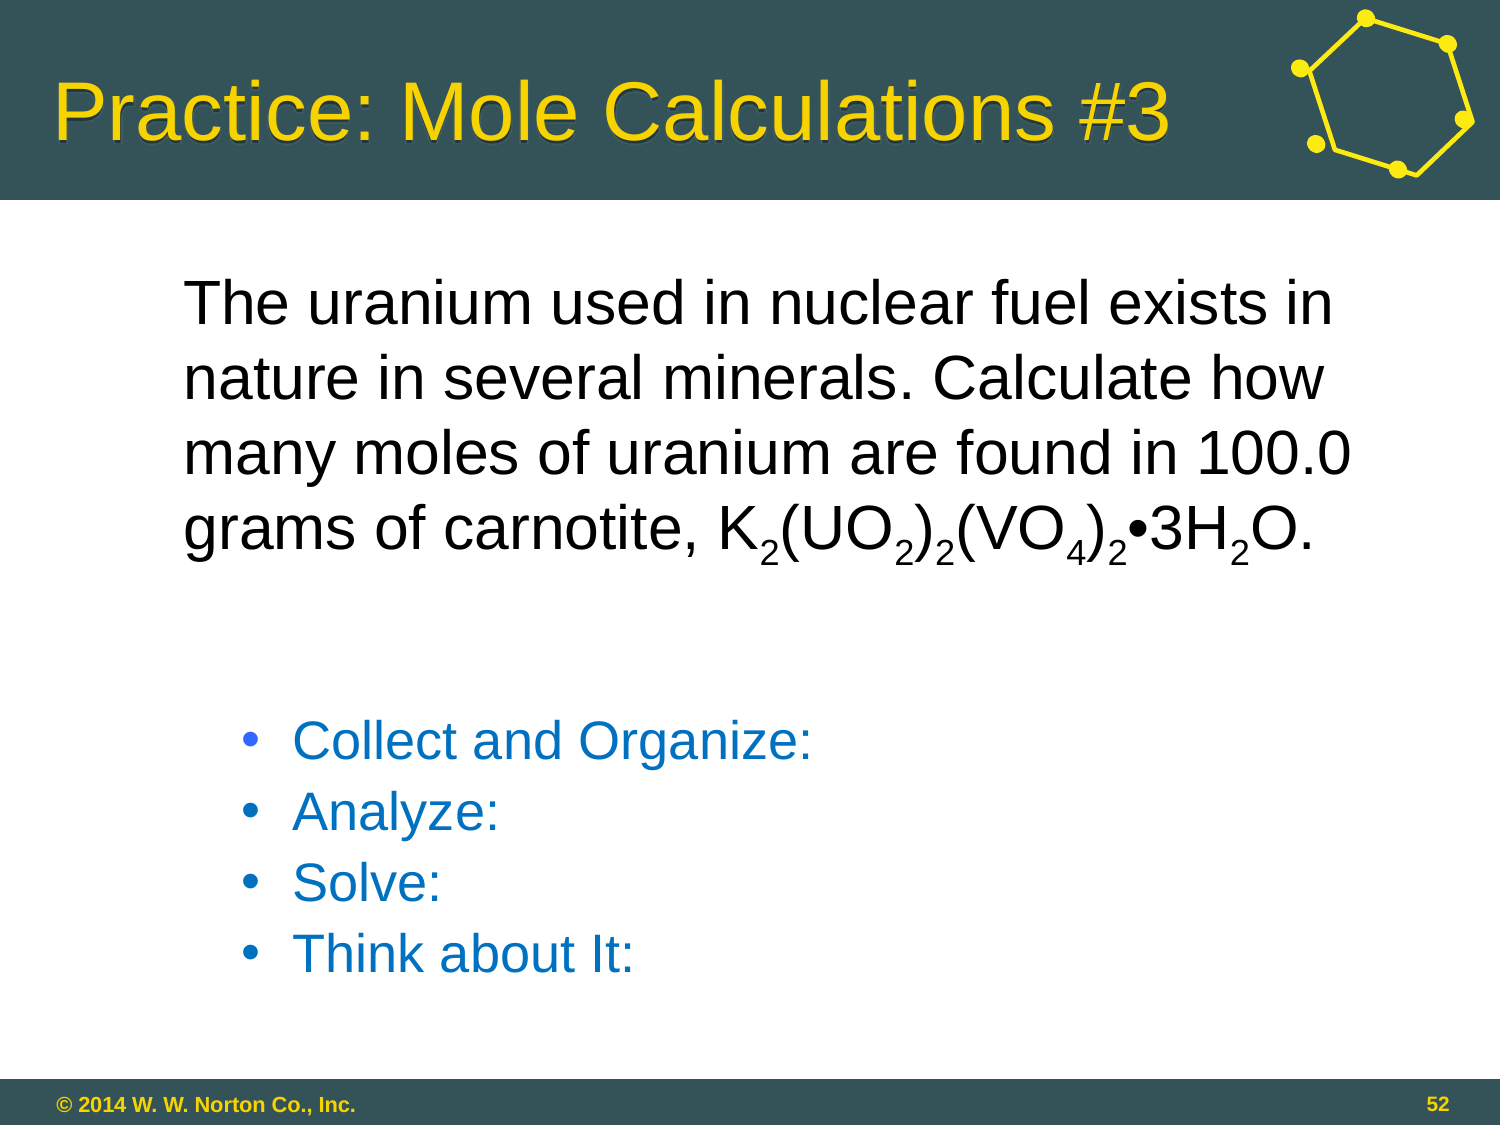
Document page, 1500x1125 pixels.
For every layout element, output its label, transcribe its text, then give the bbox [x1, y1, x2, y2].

title Practice: Mole Calculations #3 [37, 19, 1238, 195]
slide_number <number> [1411, 1086, 1468, 1119]
list The uranium used in nuclear fuel exists in nature in several minerals. Calculate how many moles of uranium are found in 100.0 grams of carnotite, K2(UO2)2(VO4)2•3H2O. [112, 249, 1388, 588]
text_box Collect and Organize: Analyze: Solve: Think about It: [187, 705, 994, 992]
